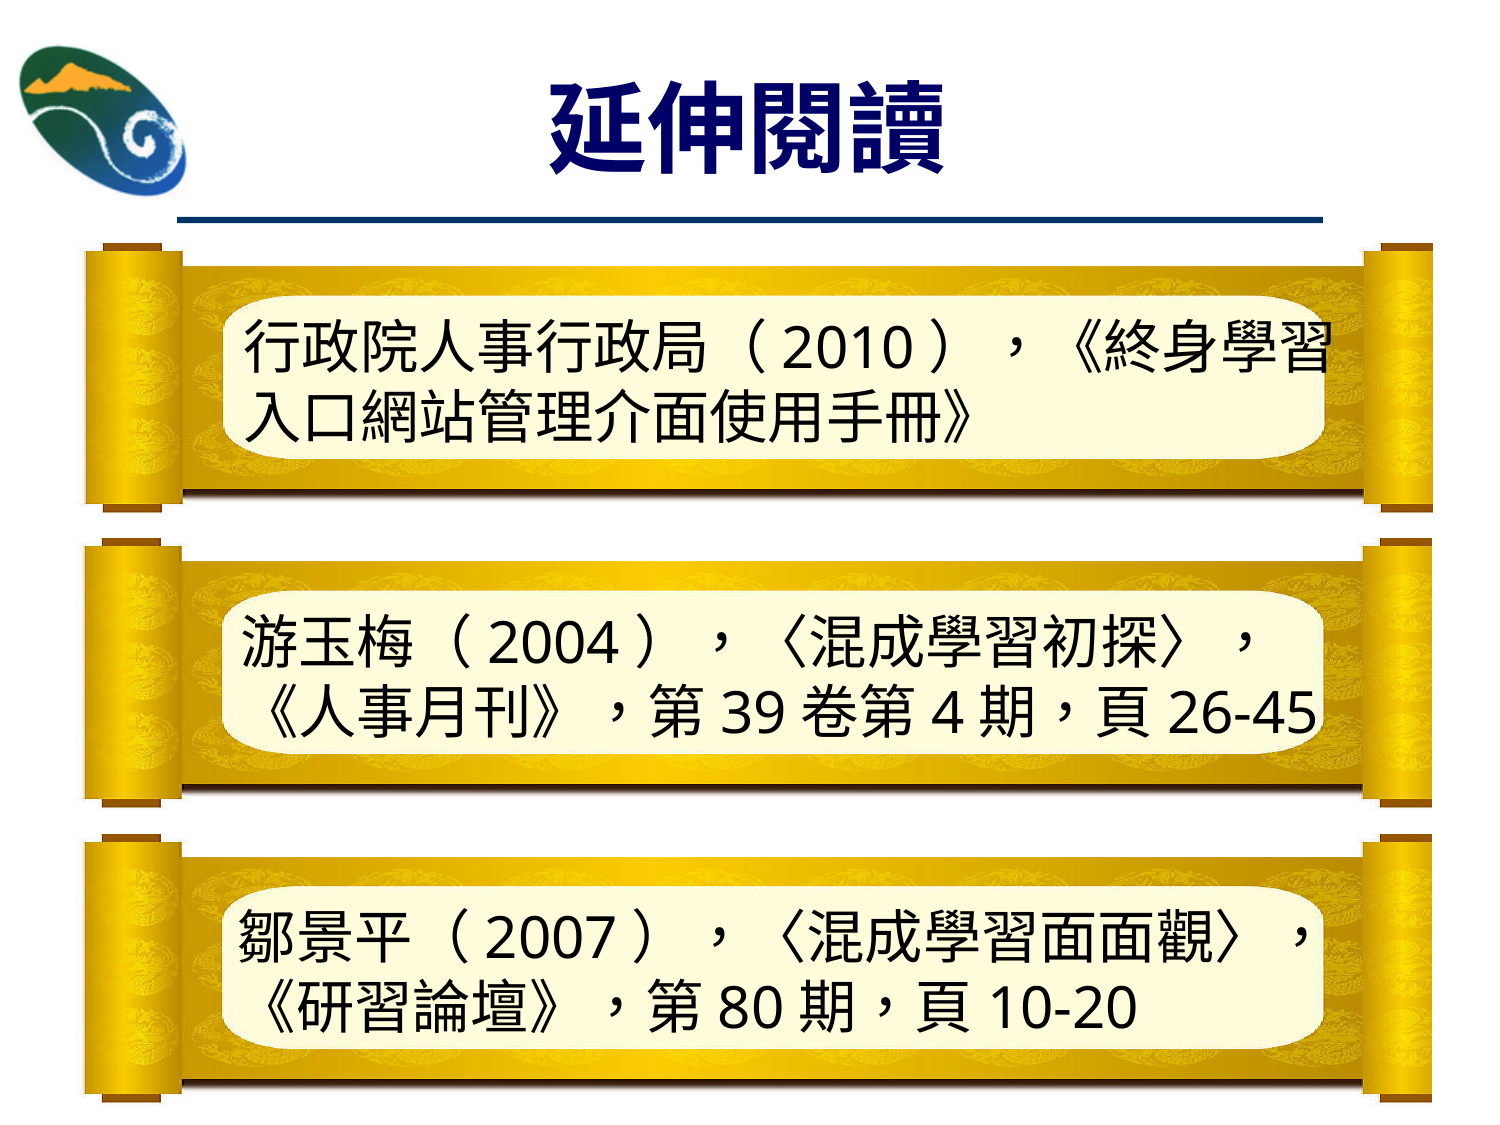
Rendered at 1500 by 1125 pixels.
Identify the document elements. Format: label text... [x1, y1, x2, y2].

text_box 鄒景平（2007），〈混成學習面面觀〉， 《研習論壇》，第80期，頁10-20 [223, 893, 1346, 1048]
text_box 游玉梅（2004），〈混成學習初探〉， 《人事月刊》，第39卷第4期，頁26-45 [225, 598, 1334, 753]
picture [62, 243, 1433, 516]
text_box 延伸閱讀 [190, 55, 1385, 196]
text_box 行政院人事行政局（2010），《終身學習 入口網站管理介面使用手冊》 [229, 303, 1352, 458]
picture [61, 539, 1432, 811]
picture [17, 42, 190, 199]
picture [61, 834, 1432, 1106]
